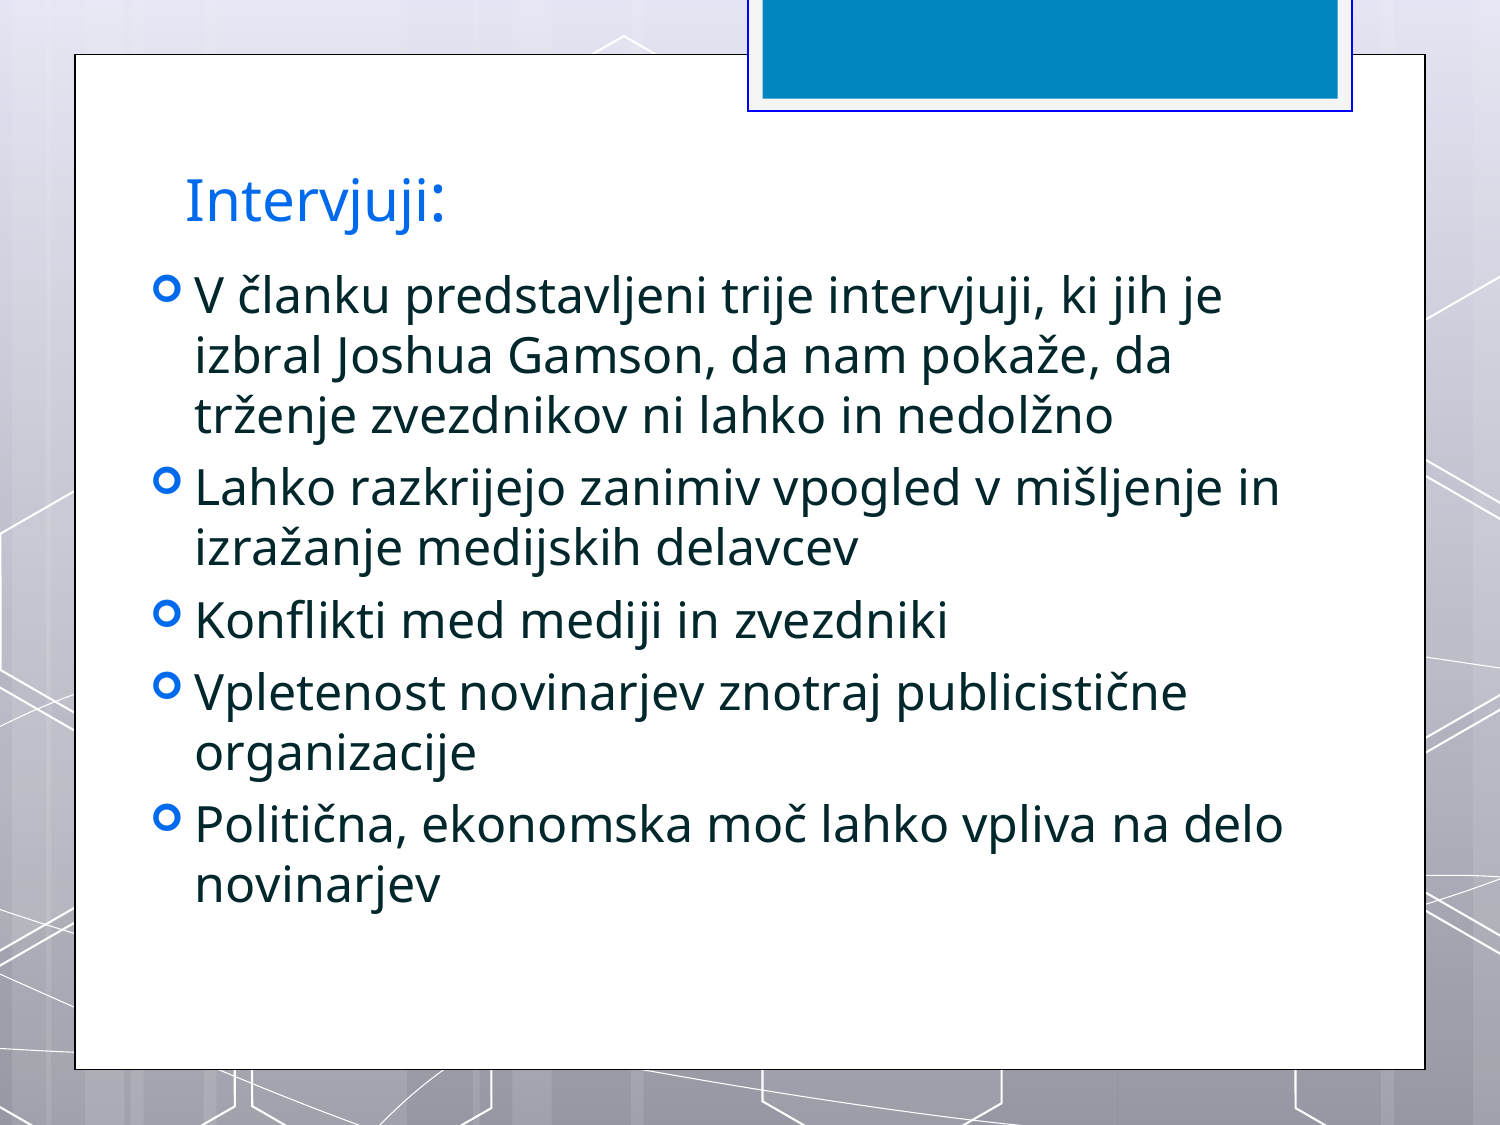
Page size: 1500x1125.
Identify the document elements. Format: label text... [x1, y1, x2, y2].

text_box V članku predstavljeni trije intervjuji, ki jih je izbral Joshua Gamson, da nam pokaže, da trženje zvezdnikov ni lahko in nedolžno Lahko razkrijejo zanimiv vpogled v mišljenje in izražanje medijskih delavcev Konflikti med mediji in zvezdniki Vpletenost novinarjev znotraj publicistične organizacije Politična, ekonomska moč lahko vpliva na delo novinarjev [123, 255, 1365, 1066]
text_box Intervjuji: [171, 54, 1324, 243]
